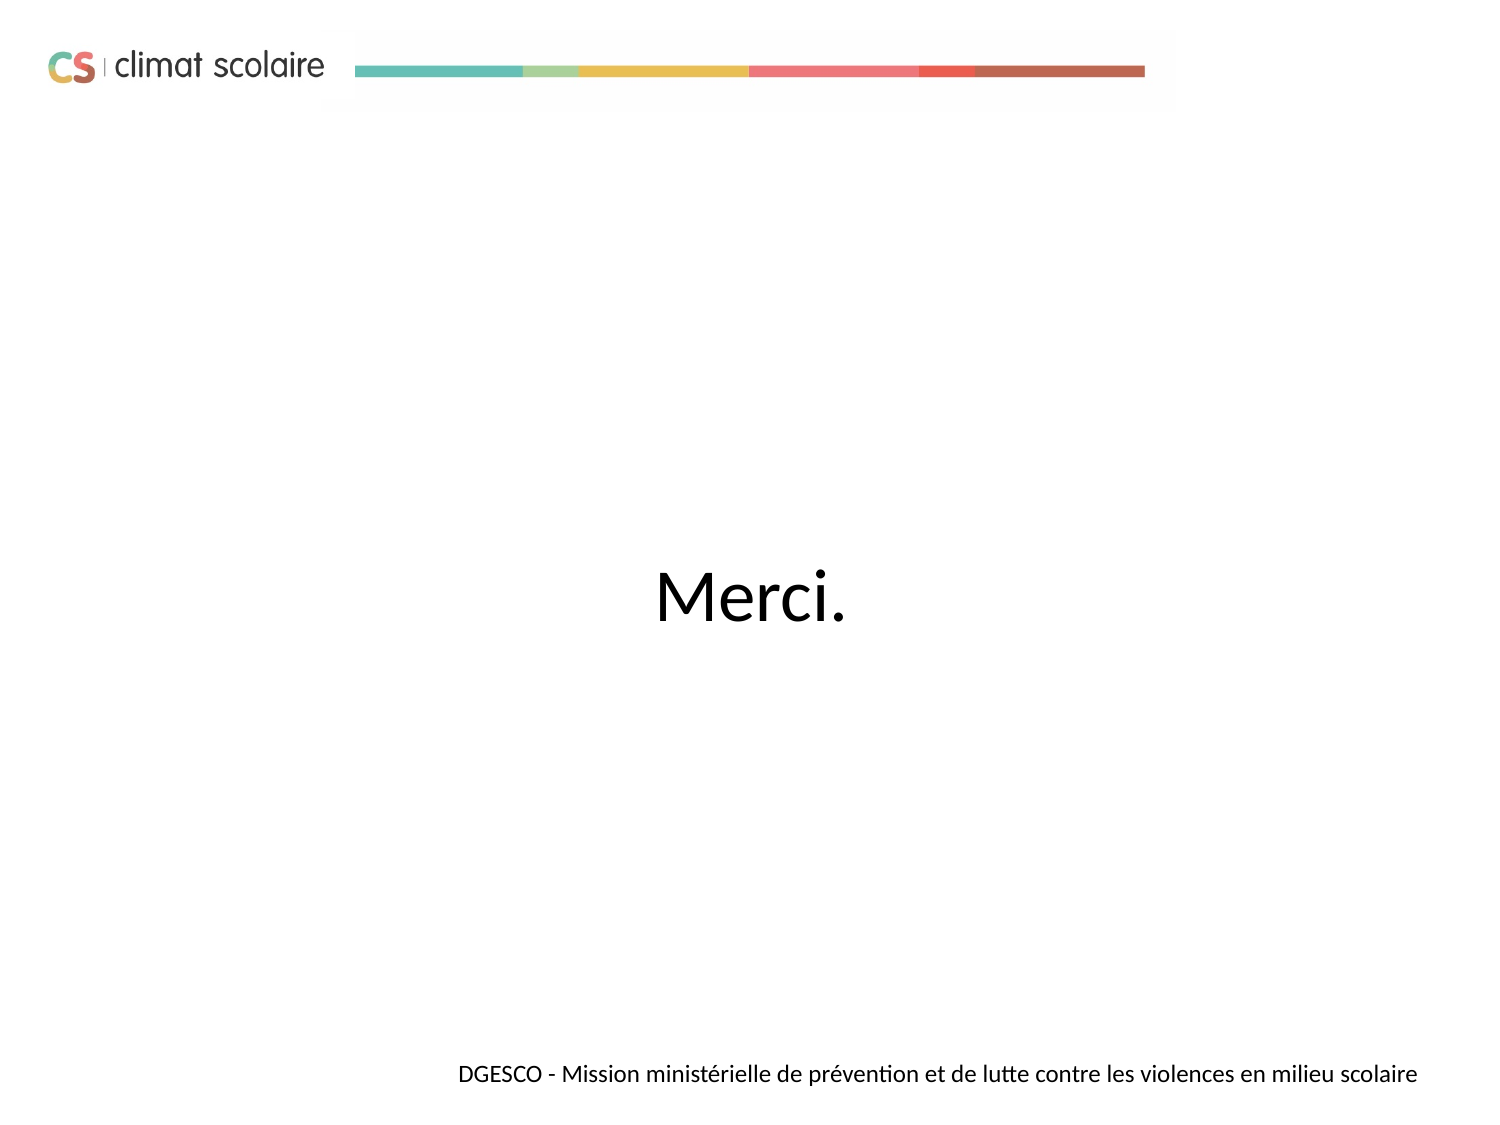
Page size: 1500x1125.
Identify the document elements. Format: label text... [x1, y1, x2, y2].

picture [26, 30, 1176, 112]
title Merci. [76, 538, 1427, 658]
